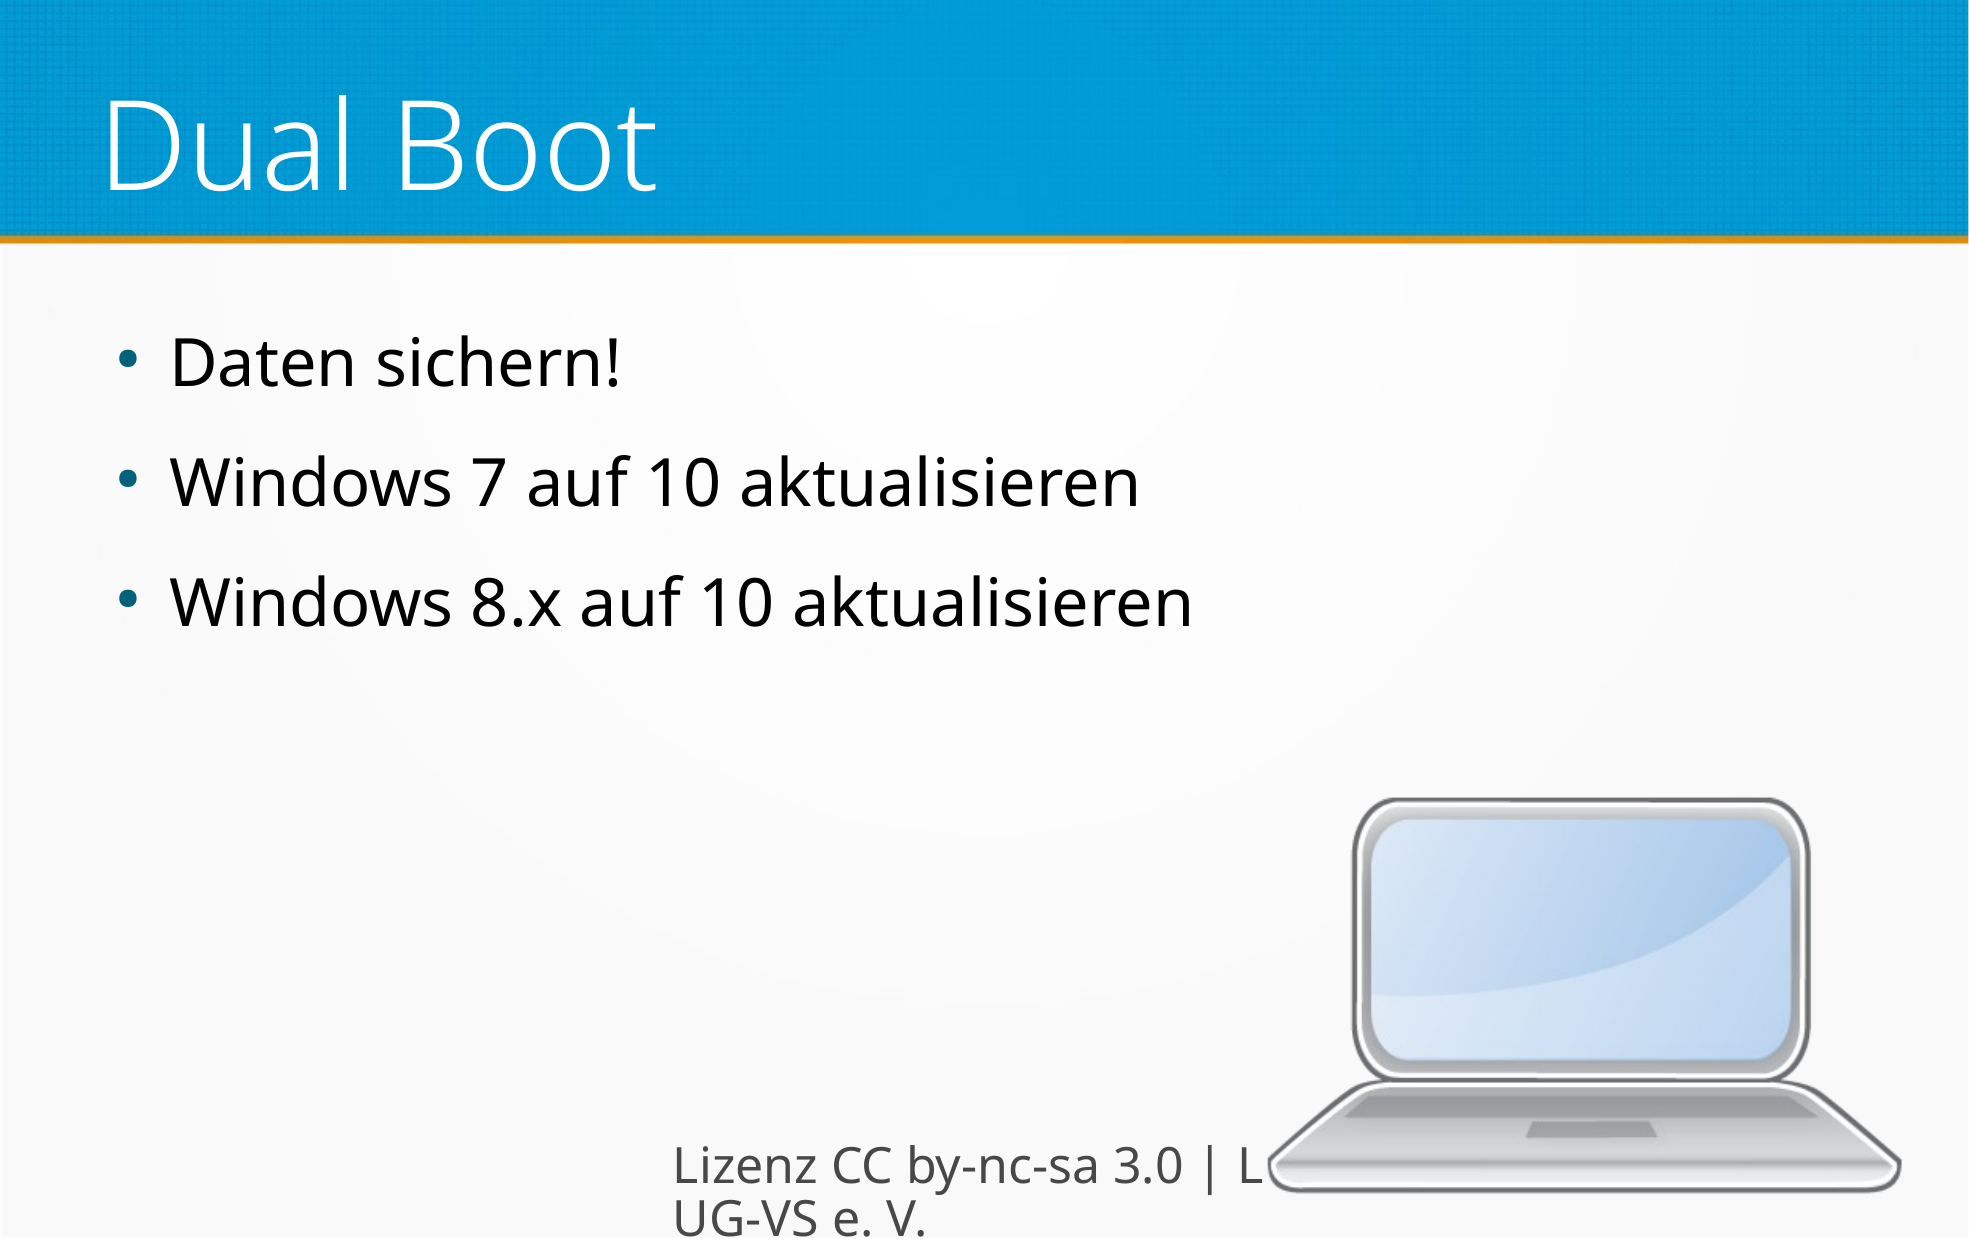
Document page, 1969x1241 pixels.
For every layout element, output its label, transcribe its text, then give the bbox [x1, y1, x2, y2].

picture [0, 233, 1969, 1241]
list Daten sichern! Windows 7 auf 10 aktualisieren Windows 8.x auf 10 aktualisieren [98, 315, 1861, 1081]
title Dual Boot [98, 19, 1870, 227]
